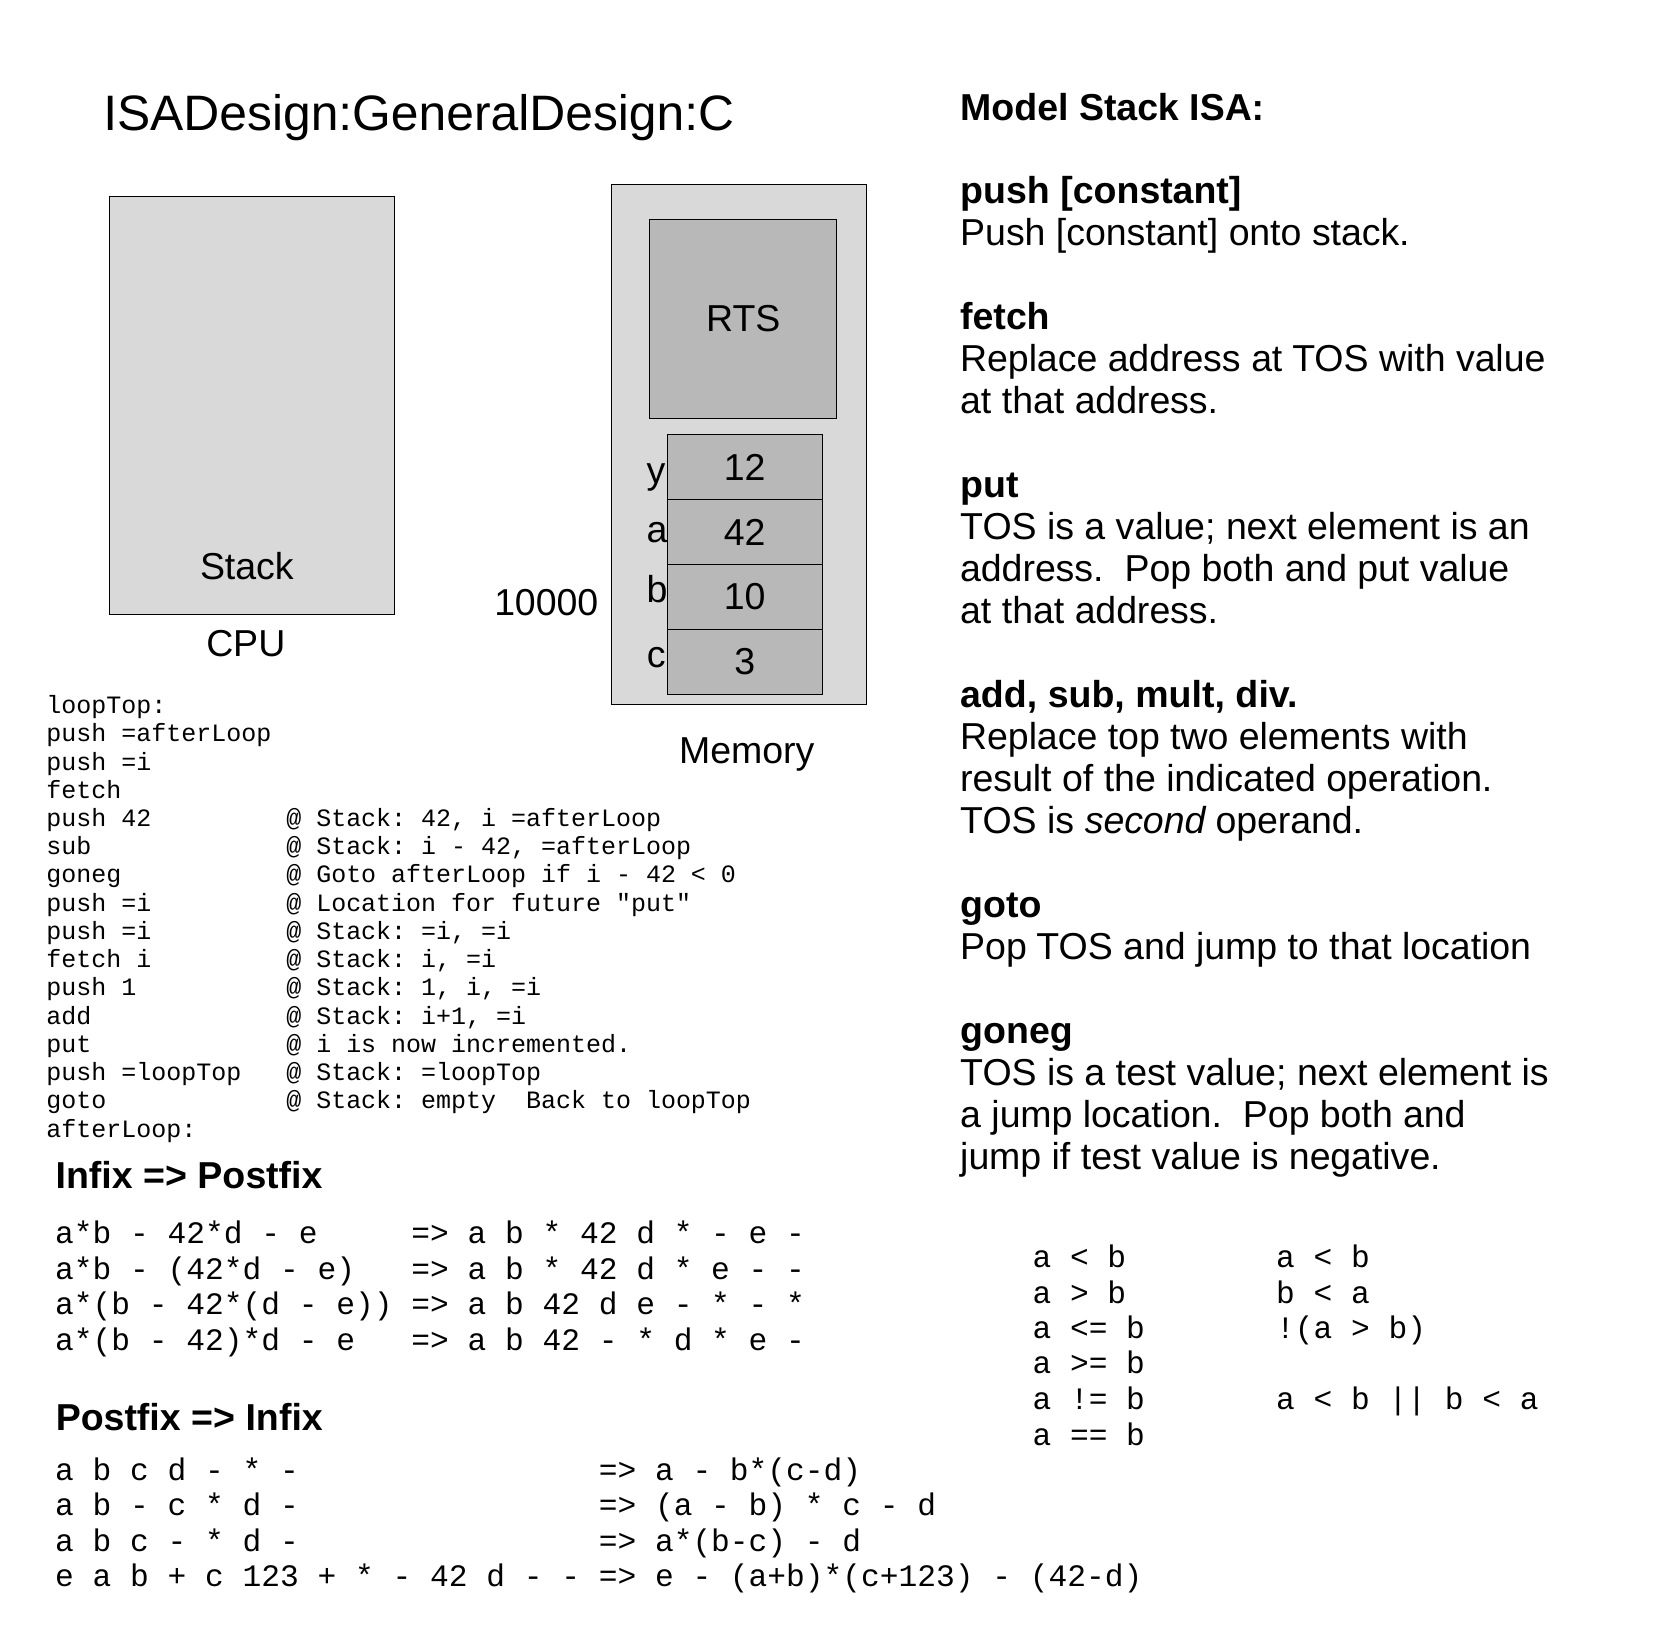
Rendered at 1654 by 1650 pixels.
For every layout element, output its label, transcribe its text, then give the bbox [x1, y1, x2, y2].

text_box Postfix => Infix [40, 1389, 338, 1446]
text_box Stack [185, 538, 309, 596]
text_box 10000 [479, 574, 613, 632]
text_box c [632, 625, 681, 683]
text_box 42 [667, 499, 823, 564]
text_box [611, 184, 867, 705]
text_box a*b - 42*d - e => a b * 42 d * - e - a*b - (42*d - e) => a b * 42 d * e - - a*(b - 42*(d - e)) => a b 42 d e - * - * a*(b - 42)*d - e => a b 42 - * d * e - [40, 1210, 821, 1361]
text_box 12 [667, 434, 823, 499]
text_box a < b a < b a > b b < a a <= b !(a > b) a >= b a != b a < b || b < a a == b [1017, 1234, 1597, 1452]
text_box CPU [191, 614, 301, 672]
text_box ISADesign:GeneralDesign:C [88, 78, 945, 166]
text_box 3 [667, 629, 823, 695]
text_box RTS [649, 219, 837, 419]
text_box Model Stack ISA: push [constant] Push [constant] onto stack. fetch Replace address at TOS with value at that address. put TOS is a value; next element is an address. Pop both and put value at that address. add, sub, mult, div. Replace top two elements with result of the indicated operation. TOS is second operand. goto Pop TOS and jump to that location goneg TOS is a test value; next element is a jump location. Pop both and jump if test value is negative. [945, 78, 1571, 1288]
text_box b [631, 560, 683, 618]
text_box 10 [667, 564, 823, 629]
text_box y [631, 442, 680, 500]
text_box Memory [767, 722, 829, 780]
text_box a [631, 501, 683, 559]
text_box Infix => Postfix [40, 1156, 338, 1205]
text_box loopTop: push =afterLoop push =i fetch push 42 @ Stack: 42, i =afterLoop sub @ Stack: i - 42, =afterLoop goneg @ Goto afterLoop if i - 42 < 0 push =i @ Location for future "put" push =i @ Stack: =i, =i fetch i @ Stack: i, =i push 1 @ Stack: 1, i, =i add @ Stack: i+1, =i put @ i is now incremented. push =loopTop @ Stack: =loopTop goto @ Stack: empty Back to loopTop afterLoop: [31, 685, 767, 1156]
text_box [109, 196, 395, 615]
text_box a b c d - * - => a - b*(c-d) a b - c * d - => (a - b) * c - d a b c - * d - => a*(b-c) - d e a b + c 123 + * - 42 d - - => e - (a+b)*(c+123) - (42-d) [40, 1446, 1210, 1607]
